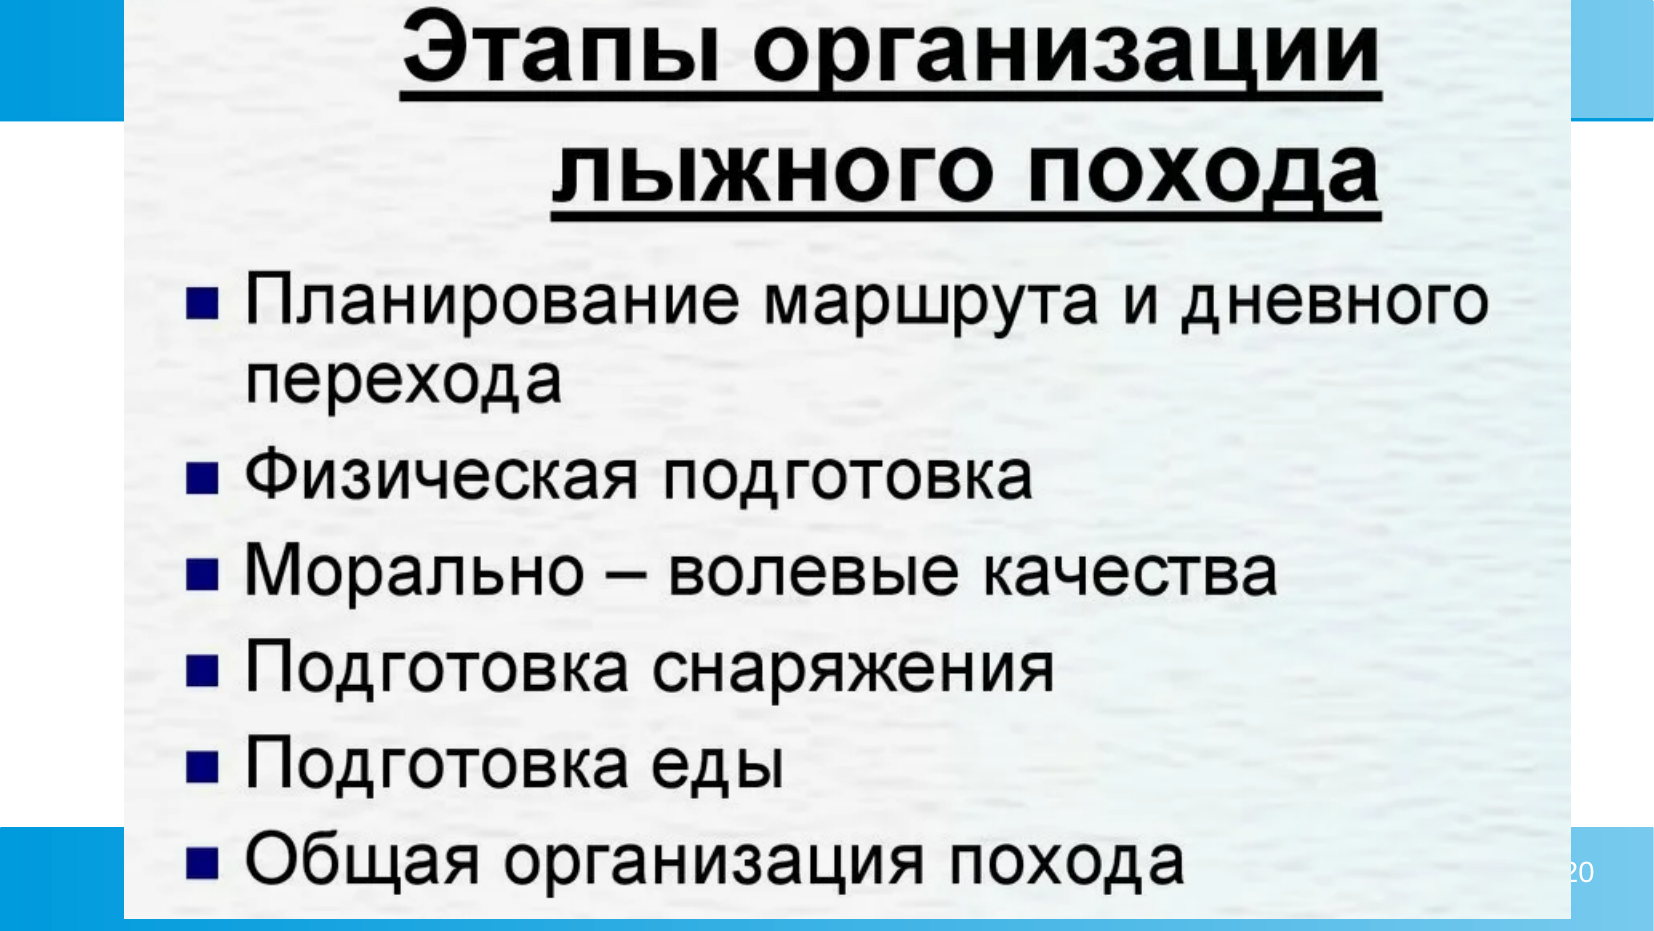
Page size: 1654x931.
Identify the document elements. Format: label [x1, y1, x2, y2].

picture [124, 0, 1571, 919]
